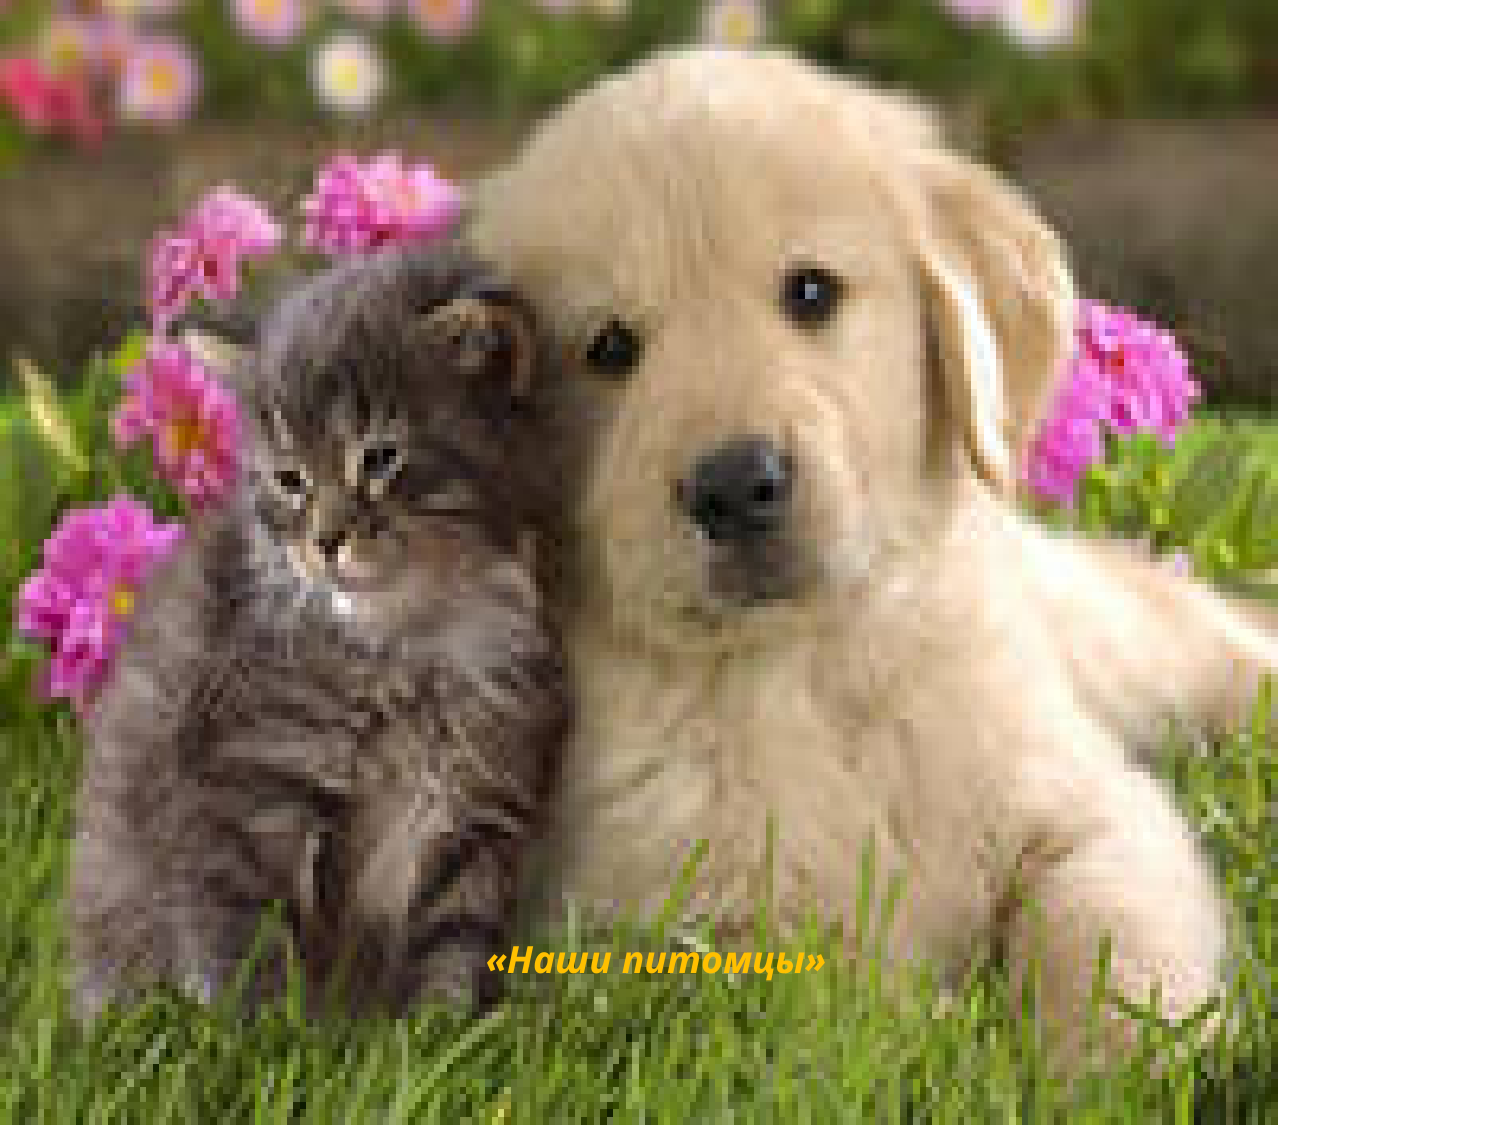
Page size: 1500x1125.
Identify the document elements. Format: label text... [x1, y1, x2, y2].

picture [0, 0, 1278, 1125]
text_box «Наши питомцы» [70, 925, 1243, 992]
